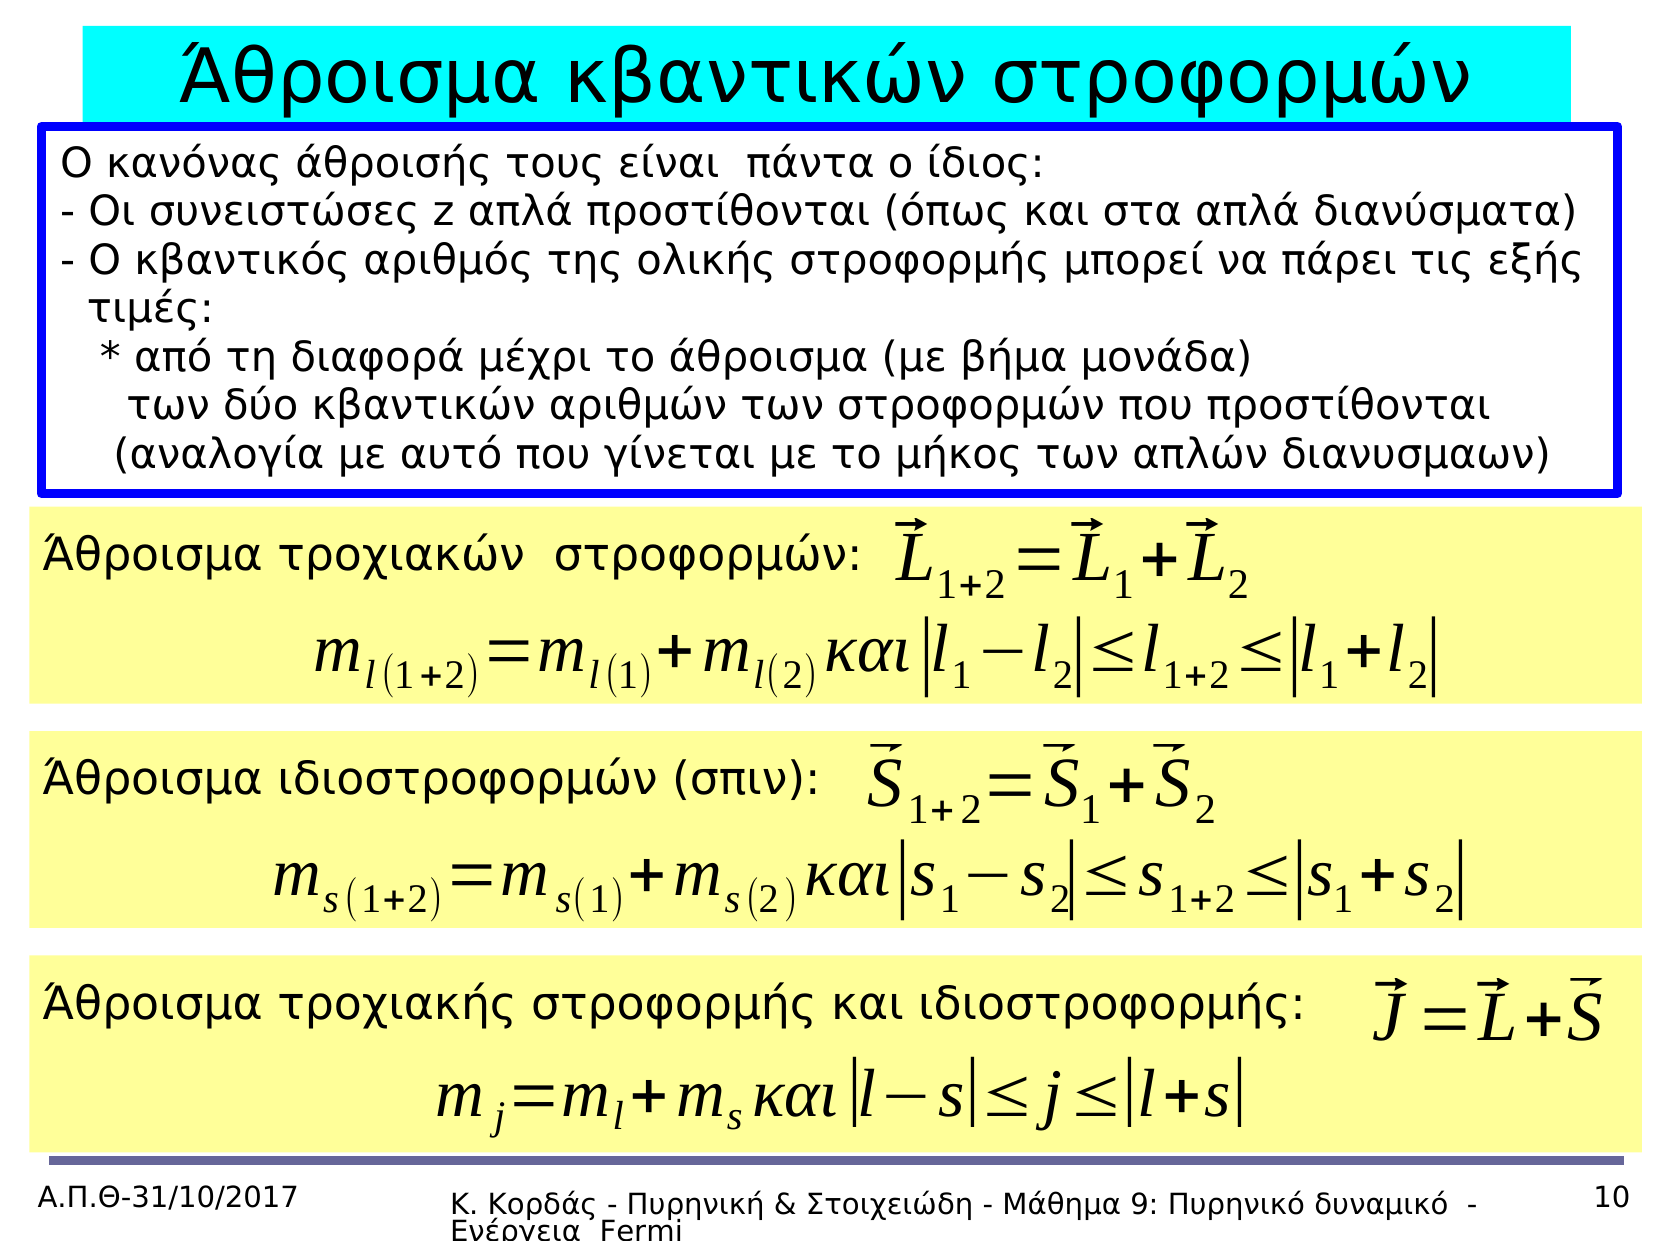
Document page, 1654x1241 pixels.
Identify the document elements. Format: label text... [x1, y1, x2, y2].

text_box [29, 506, 1642, 704]
text_box [37, 112, 68, 123]
chart [1355, 978, 1625, 1058]
text_box Άθροισμα τροχιακής στροφορμής και ιδιοστροφορμής: [27, 969, 1322, 1038]
text_box Άθροισμα ιδιοστροφορμών (σπιν): [27, 744, 836, 814]
title Άθροισμα κβαντικών στροφορμών [82, 32, 1571, 120]
text_box [29, 955, 1642, 1153]
text_box Ο κανόνας άθροισής τους είναι πάντα ο ίδιος: - Οι συνειστώσες z απλά προστίθονται (όπως και στα απλά διανύσματα) - Ο κβαντικός αριθμός της ολικής στροφορμής μπορεί να πάρει τις εξής τιμές: * από τη διαφορά μέχρι το άθροισμα (με βήμα μονάδα) των δύο κβαντικών αριθμών των στροφορμών που προστίθονται (αναλογία με αυτό που γίνεται με το μήκος των απλών διανυσμαων) [41, 126, 1618, 494]
text_box [29, 731, 1642, 928]
chart [418, 1052, 1269, 1140]
chart [255, 744, 1489, 926]
text_box Άθροισμα τροχιακών στροφορμών: [27, 520, 874, 589]
chart [296, 612, 1465, 703]
chart [874, 518, 1266, 609]
